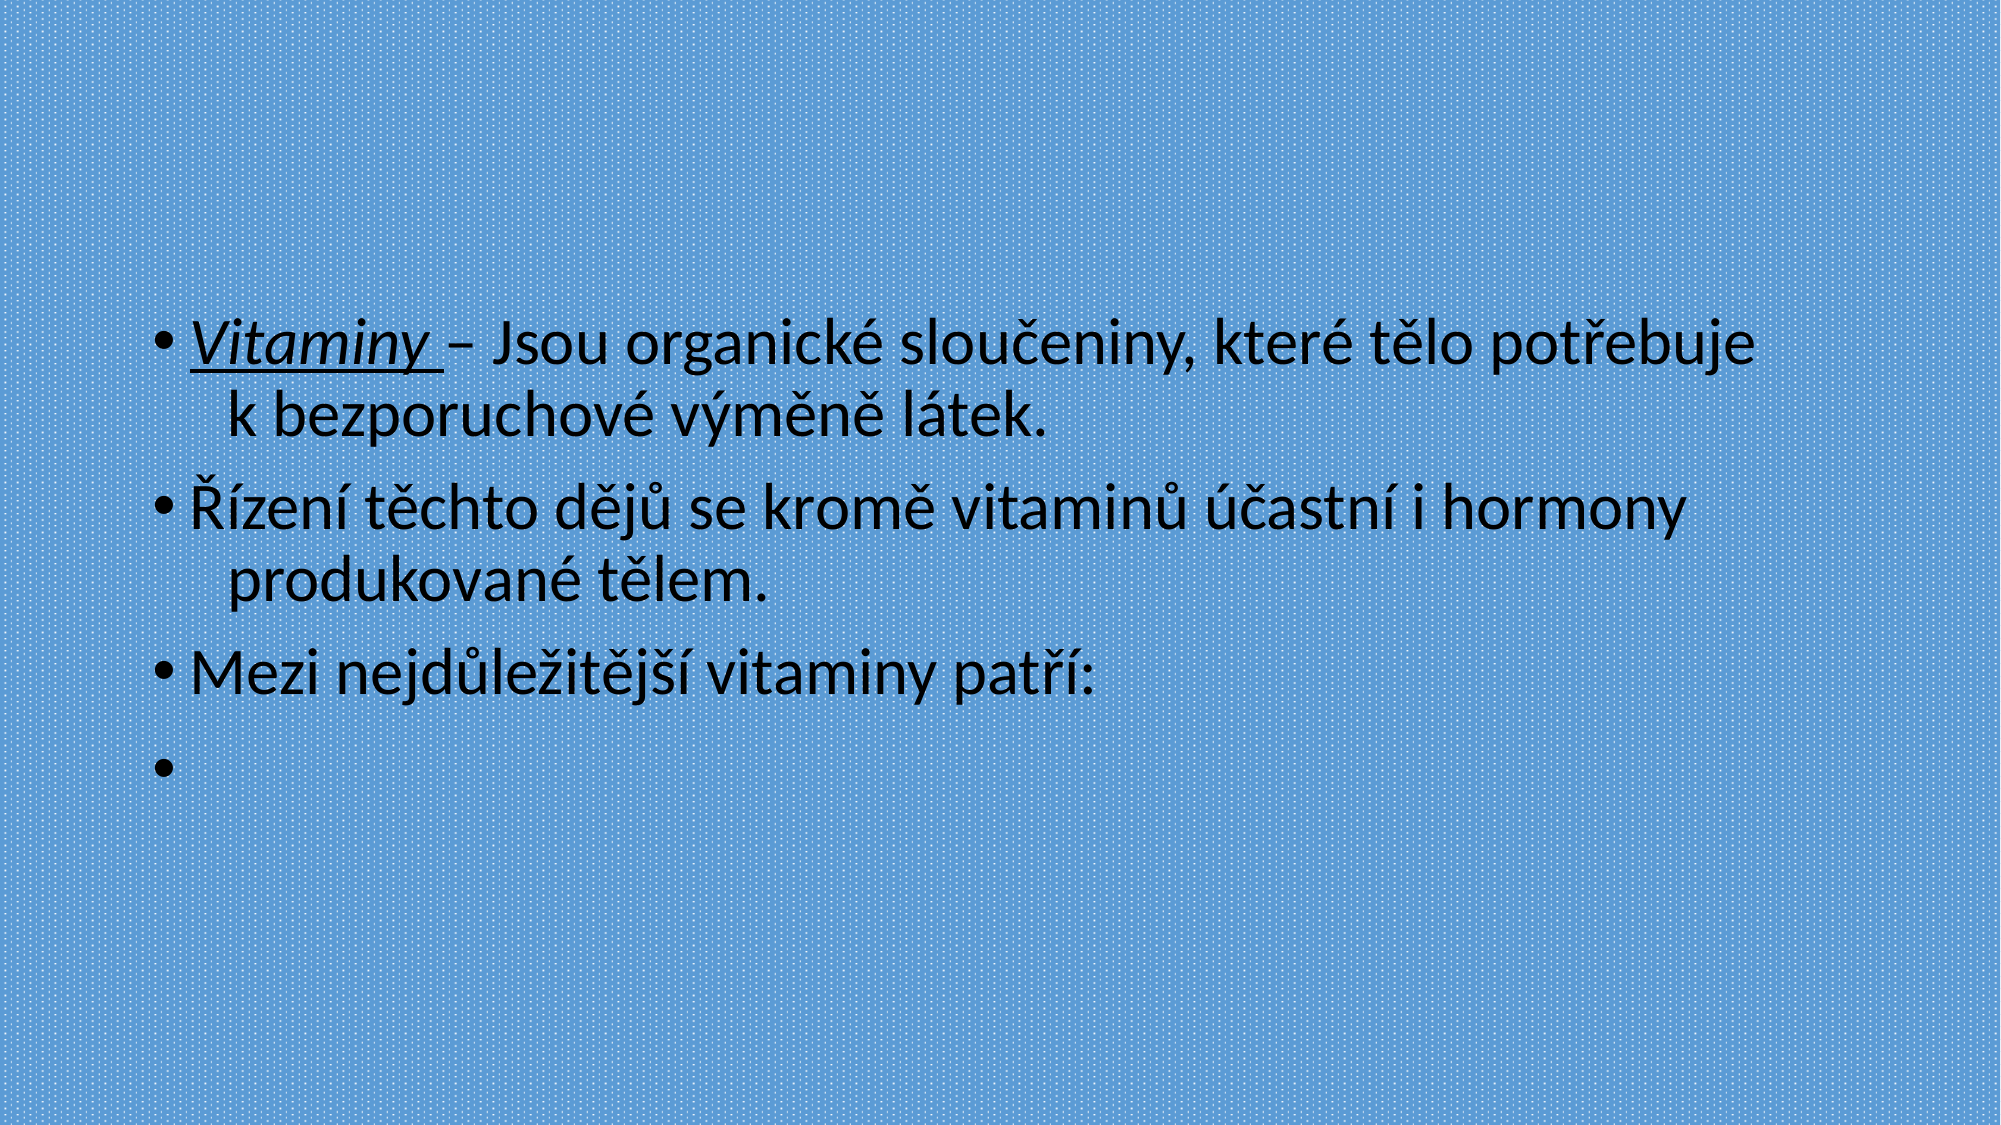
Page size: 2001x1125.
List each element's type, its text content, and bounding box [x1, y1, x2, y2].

list Vitaminy – Jsou organické sloučeniny, které tělo potřebuje k bezporuchové výměně látek. Řízení těchto dějů se kromě vitaminů účastní i hormony produkované tělem. Mezi nejdůležitější vitaminy patří: [137, 299, 1863, 1014]
title [137, 59, 1863, 278]
